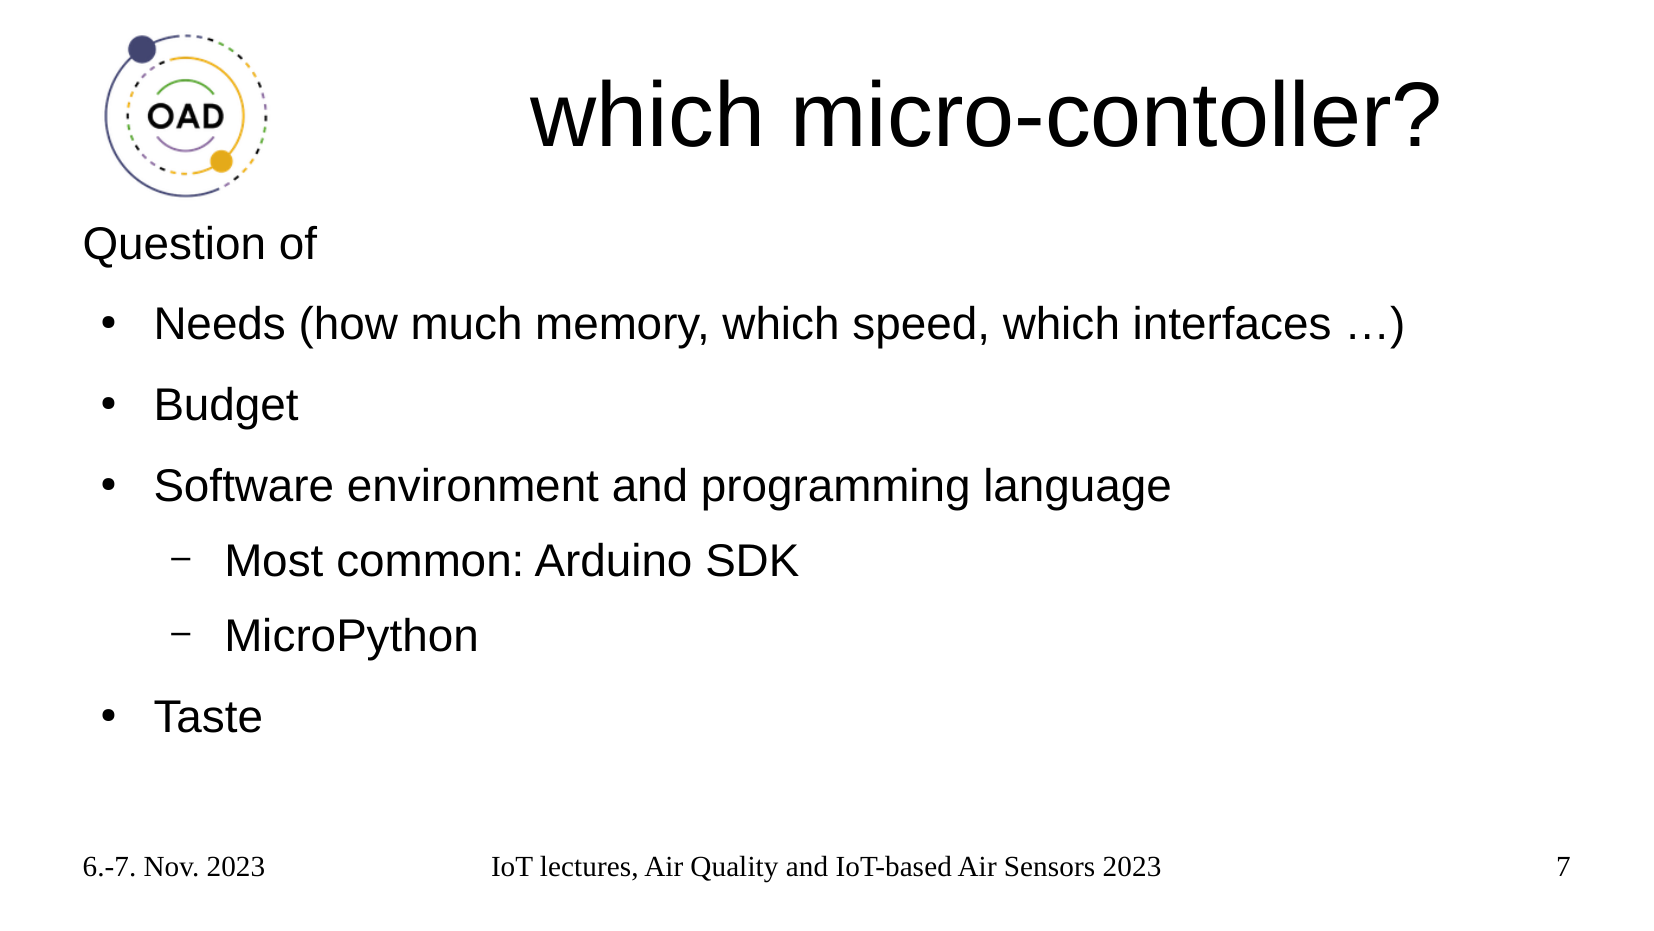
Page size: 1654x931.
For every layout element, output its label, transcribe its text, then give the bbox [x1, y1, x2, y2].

title which micro-contoller? [403, 37, 1571, 193]
picture [64, 20, 302, 218]
list Question of Needs (how much memory, which speed, which interfaces …) Budget Software environment and programming language Most common: Arduino SDK MicroPython Taste [82, 217, 1571, 757]
